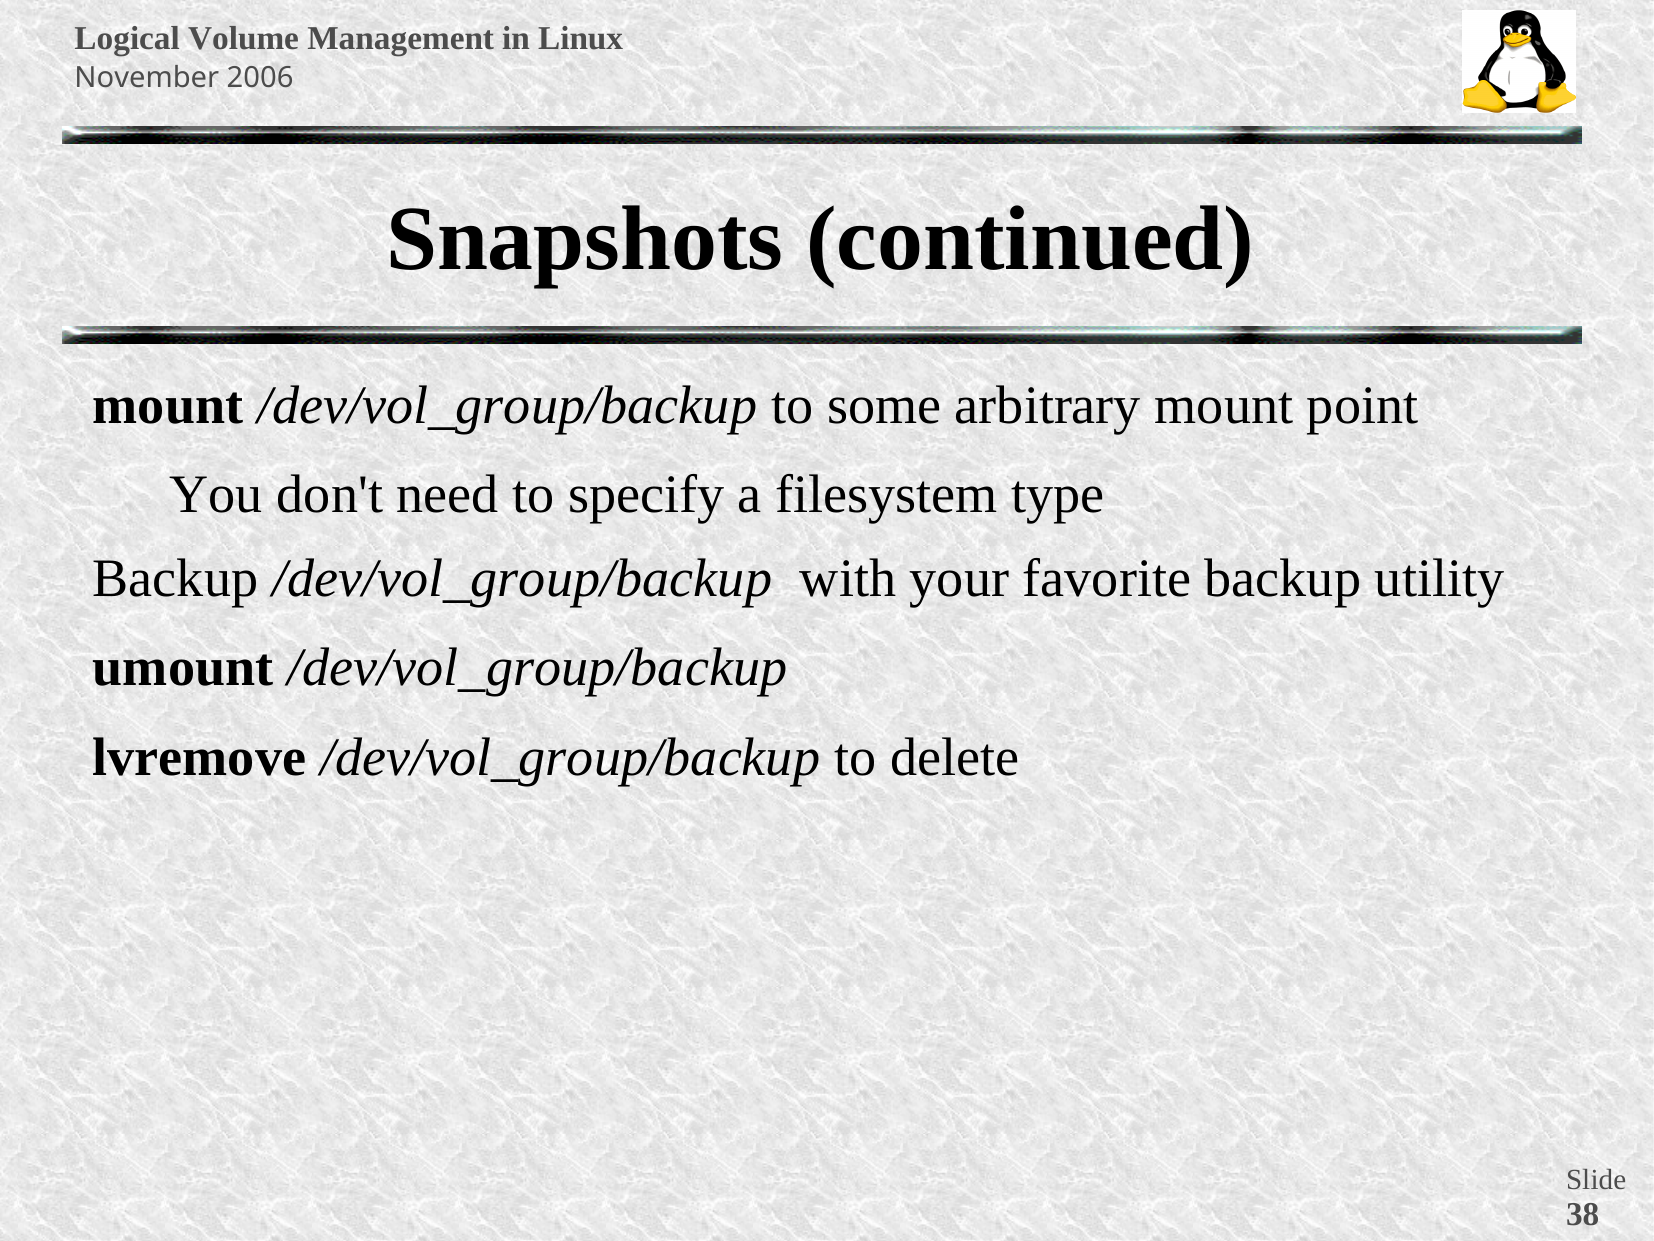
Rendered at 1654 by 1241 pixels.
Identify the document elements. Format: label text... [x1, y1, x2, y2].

title Snapshots (continued) [59, 156, 1582, 320]
list mount /dev/vol_group/backup to some arbitrary mount point You don't need to specify a filesystem type Backup /dev/vol_group/backup with your favorite backup utility umount /dev/vol_group/backup lvremove /dev/vol_group/backup to delete [75, 375, 1564, 1082]
picture [0, 0, 1654, 1241]
